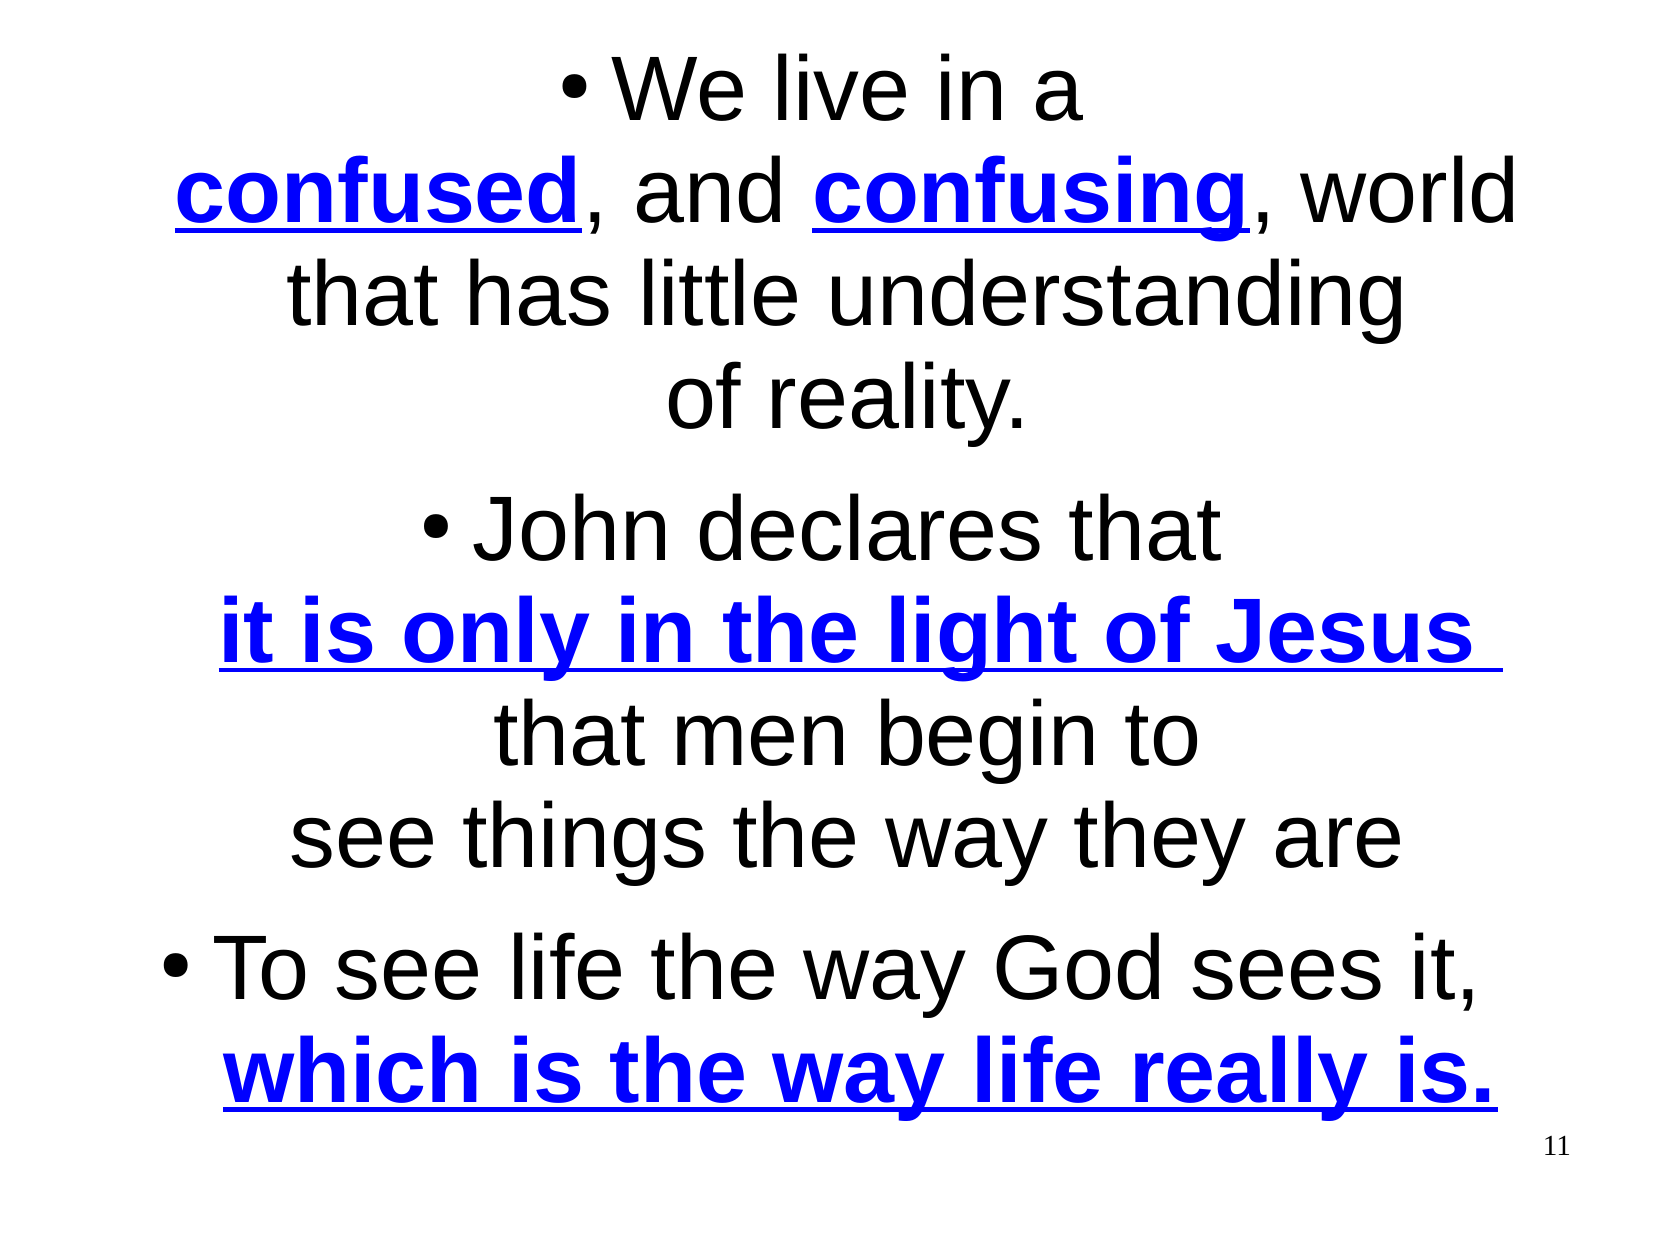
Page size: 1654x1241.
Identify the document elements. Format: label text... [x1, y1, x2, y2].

list We live in a confused, and confusing, world that has little understanding of reality. John declares that it is only in the light of Jesus that men begin to see things the way they are To see life the way God sees it, which is the way life really is. [37, 37, 1613, 1238]
